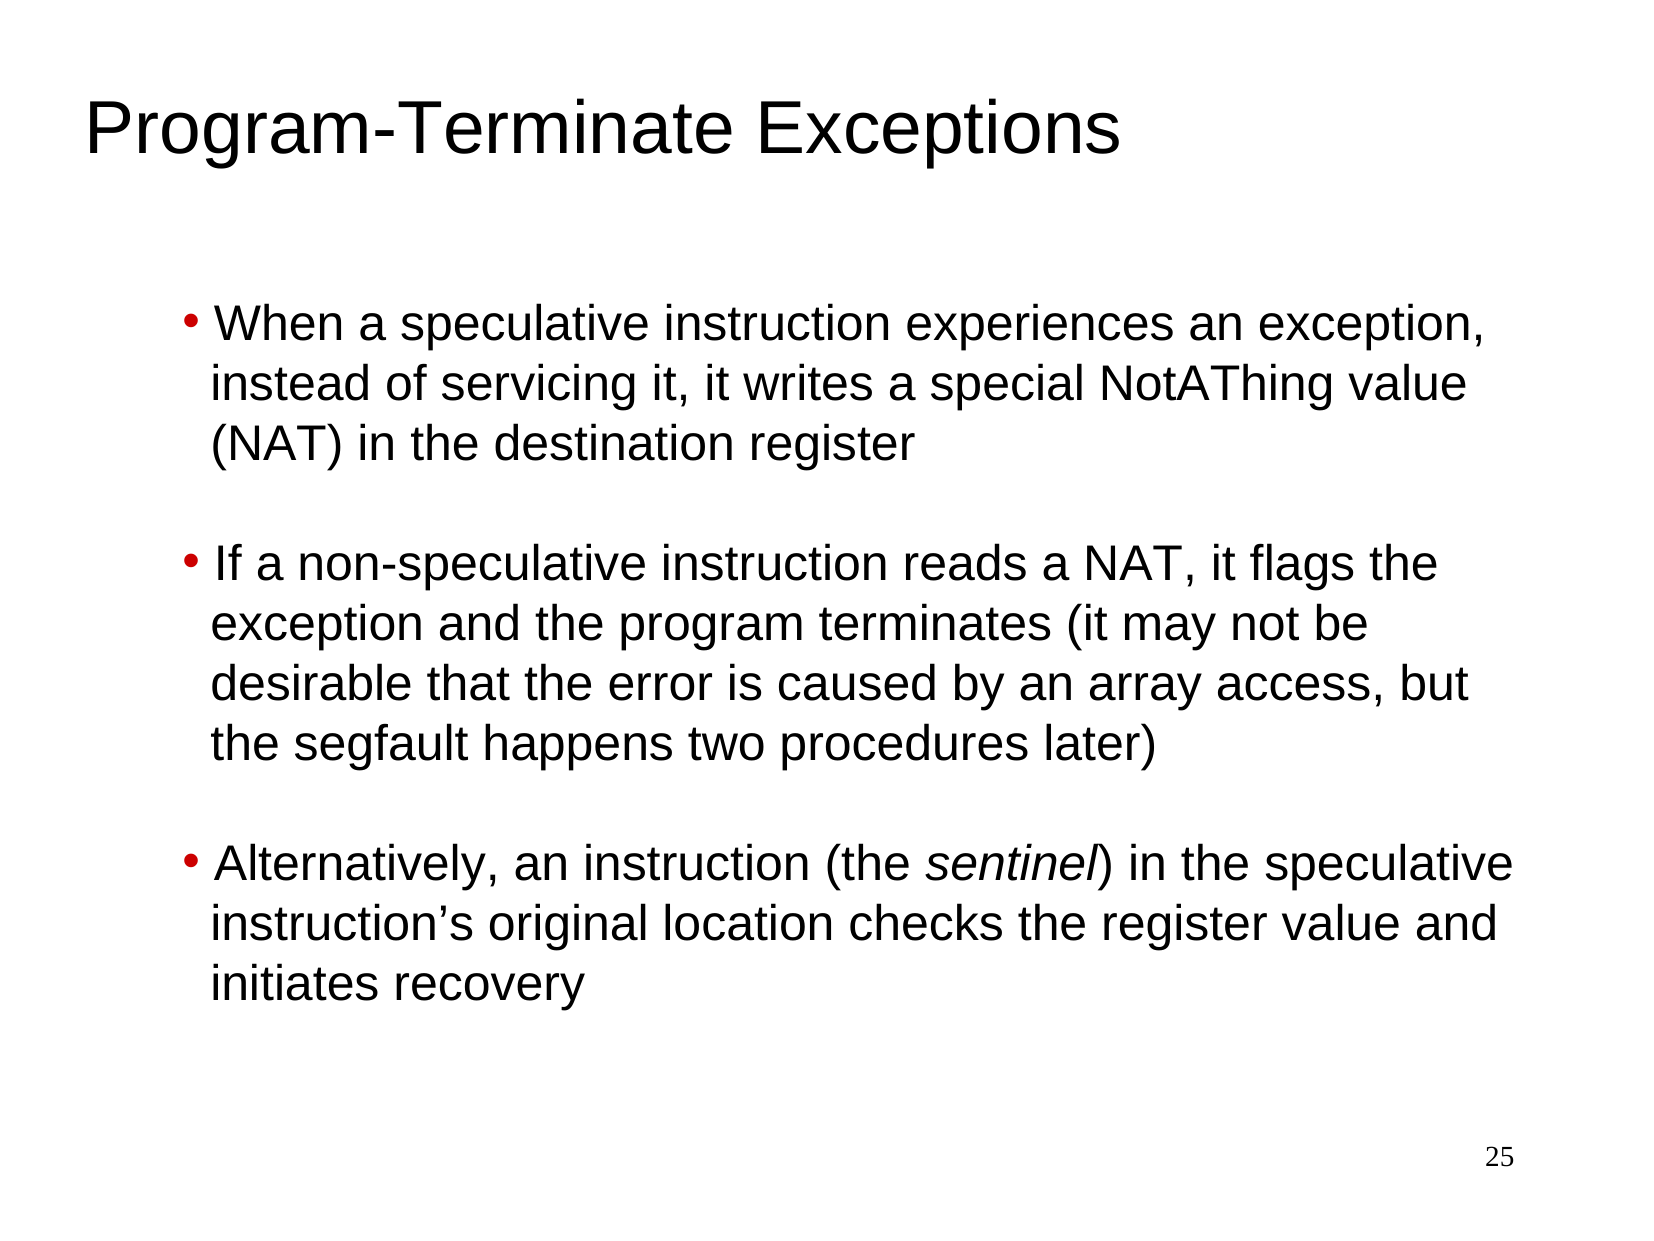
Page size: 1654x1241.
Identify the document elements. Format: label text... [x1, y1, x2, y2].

text_box <number> [1184, 1129, 1530, 1213]
text_box Program-Terminate Exceptions [70, 71, 1139, 177]
text_box When a speculative instruction experiences an exception, instead of servicing it, it writes a special NotAThing value (NAT) in the destination register If a non-speculative instruction reads a NAT, it flags the exception and the program terminates (it may not be desirable that the error is caused by an array access, but the segfault happens two procedures later) Alternatively, an instruction (the sentinel) in the speculative instruction’s original location checks the register value and initiates recovery [167, 282, 1530, 1019]
